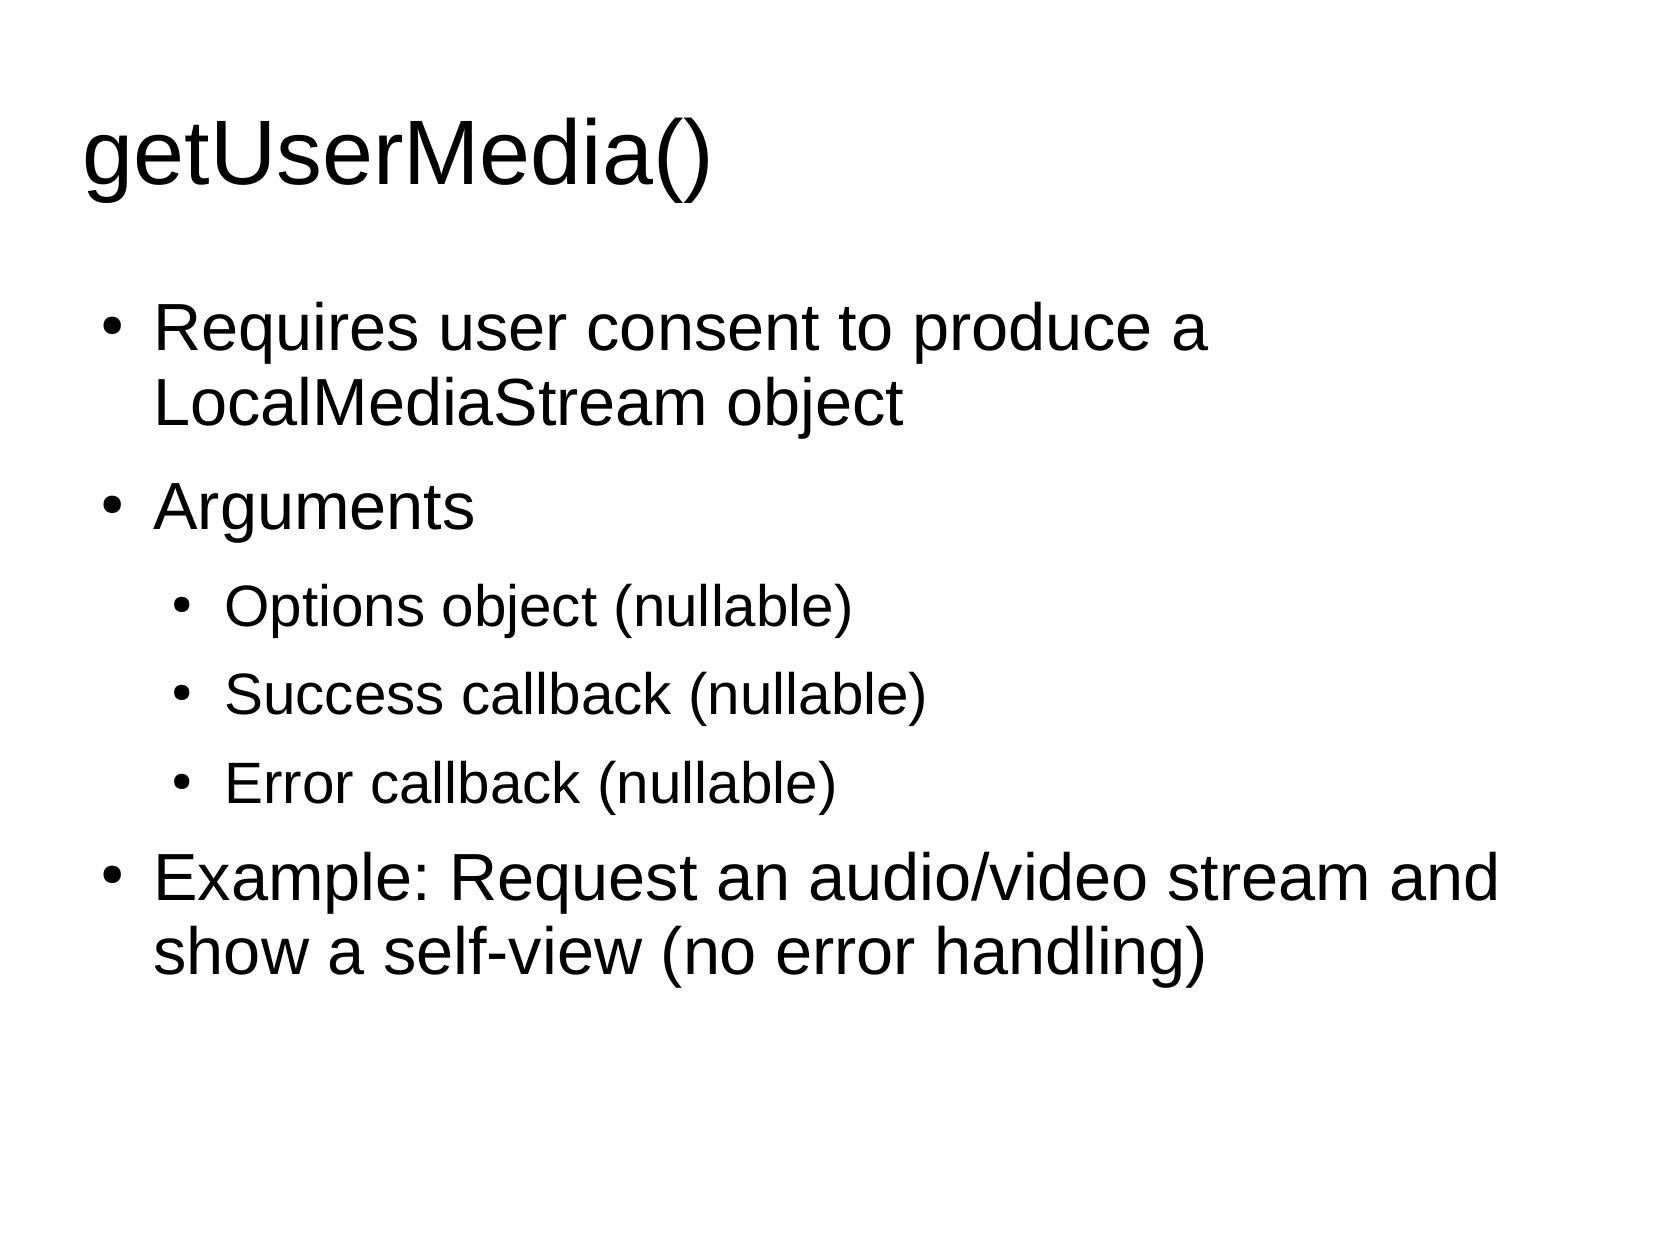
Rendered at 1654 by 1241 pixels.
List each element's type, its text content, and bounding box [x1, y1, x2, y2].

list Requires user consent to produce a LocalMediaStream object Arguments Options object (nullable) Success callback (nullable) Error callback (nullable) Example: Request an audio/video stream and show a self-view (no error handling) [82, 290, 1571, 1109]
title getUserMedia() [82, 49, 1571, 257]
